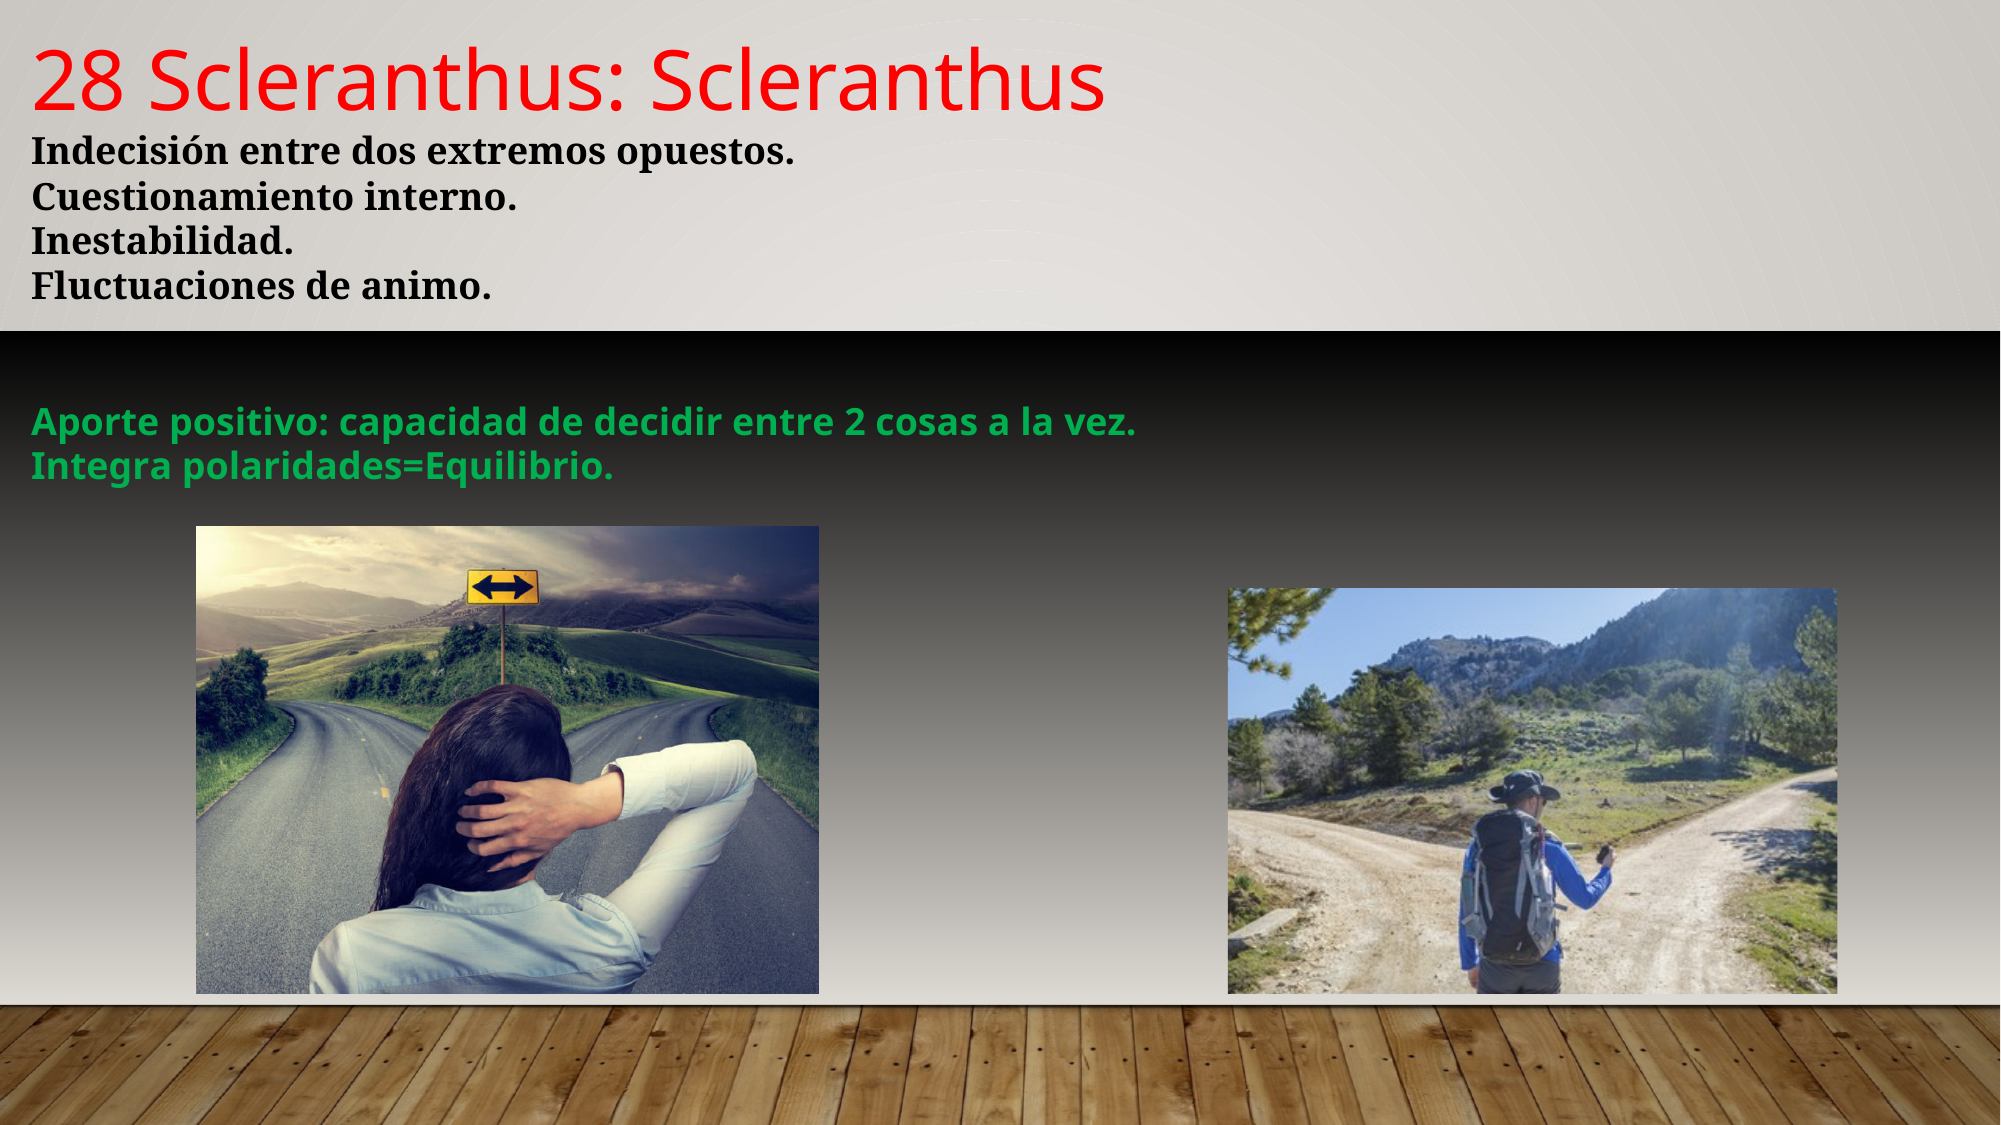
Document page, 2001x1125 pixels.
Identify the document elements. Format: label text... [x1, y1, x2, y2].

picture [1227, 588, 1838, 994]
picture [196, 526, 819, 994]
text_box 28 Scleranthus: Scleranthus Indecisión entre dos extremos opuestos. Cuestionamiento interno. Inestabilidad. Fluctuaciones de animo. Aporte positivo: capacidad de decidir entre 2 cosas a la vez. Integra polaridades=Equilibrio. [16, 20, 1500, 675]
